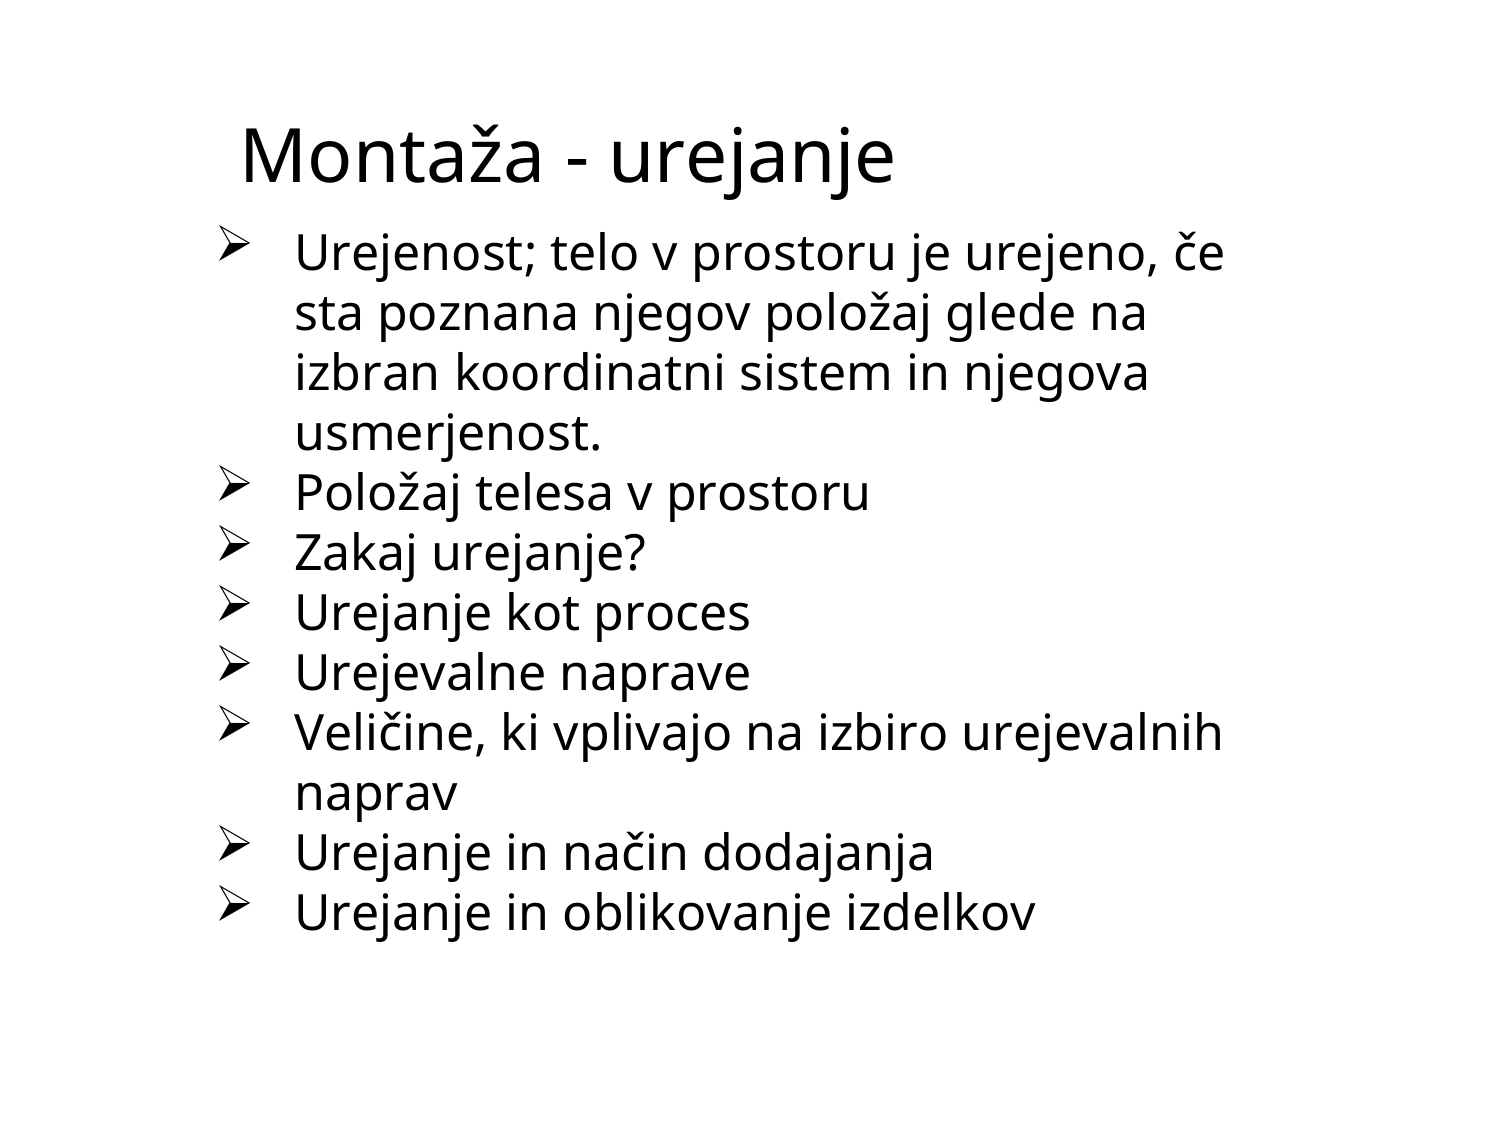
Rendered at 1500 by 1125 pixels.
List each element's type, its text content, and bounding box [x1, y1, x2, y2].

text_box Urejenost; telo v prostoru je urejeno, če sta poznana njegov položaj glede na izbran koordinatni sistem in njegova usmerjenost. Položaj telesa v prostoru Zakaj urejanje? Urejanje kot proces Urejevalne naprave Veličine, ki vplivajo na izbiro urejevalnih naprav Urejanje in način dodajanja Urejanje in oblikovanje izdelkov [200, 212, 1313, 948]
text_box Montaža - urejanje [224, 99, 1463, 206]
